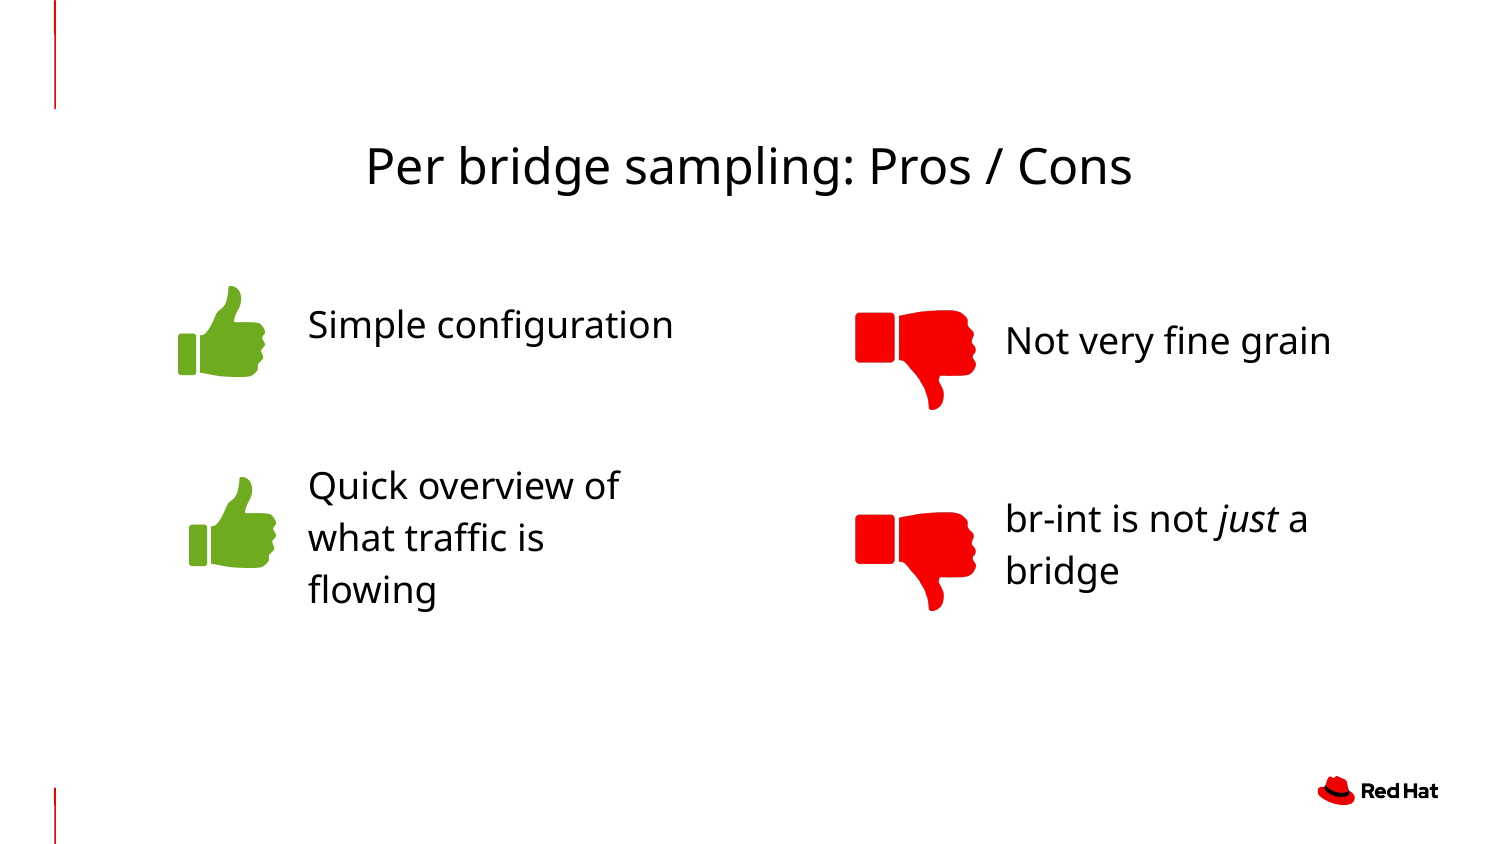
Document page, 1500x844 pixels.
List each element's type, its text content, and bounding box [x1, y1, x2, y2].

title Per bridge sampling: Pros / Cons [215, 116, 1285, 186]
picture [855, 512, 976, 611]
text_box Not very fine grain [1004, 310, 1355, 400]
picture [1317, 776, 1438, 805]
text_box br-int is not just a bridge [1004, 488, 1355, 635]
picture [189, 477, 276, 568]
picture [178, 286, 265, 377]
text_box Quick overview of what traffic is flowing [307, 455, 676, 602]
text_box Simple configuration [307, 294, 676, 384]
picture [855, 310, 976, 410]
